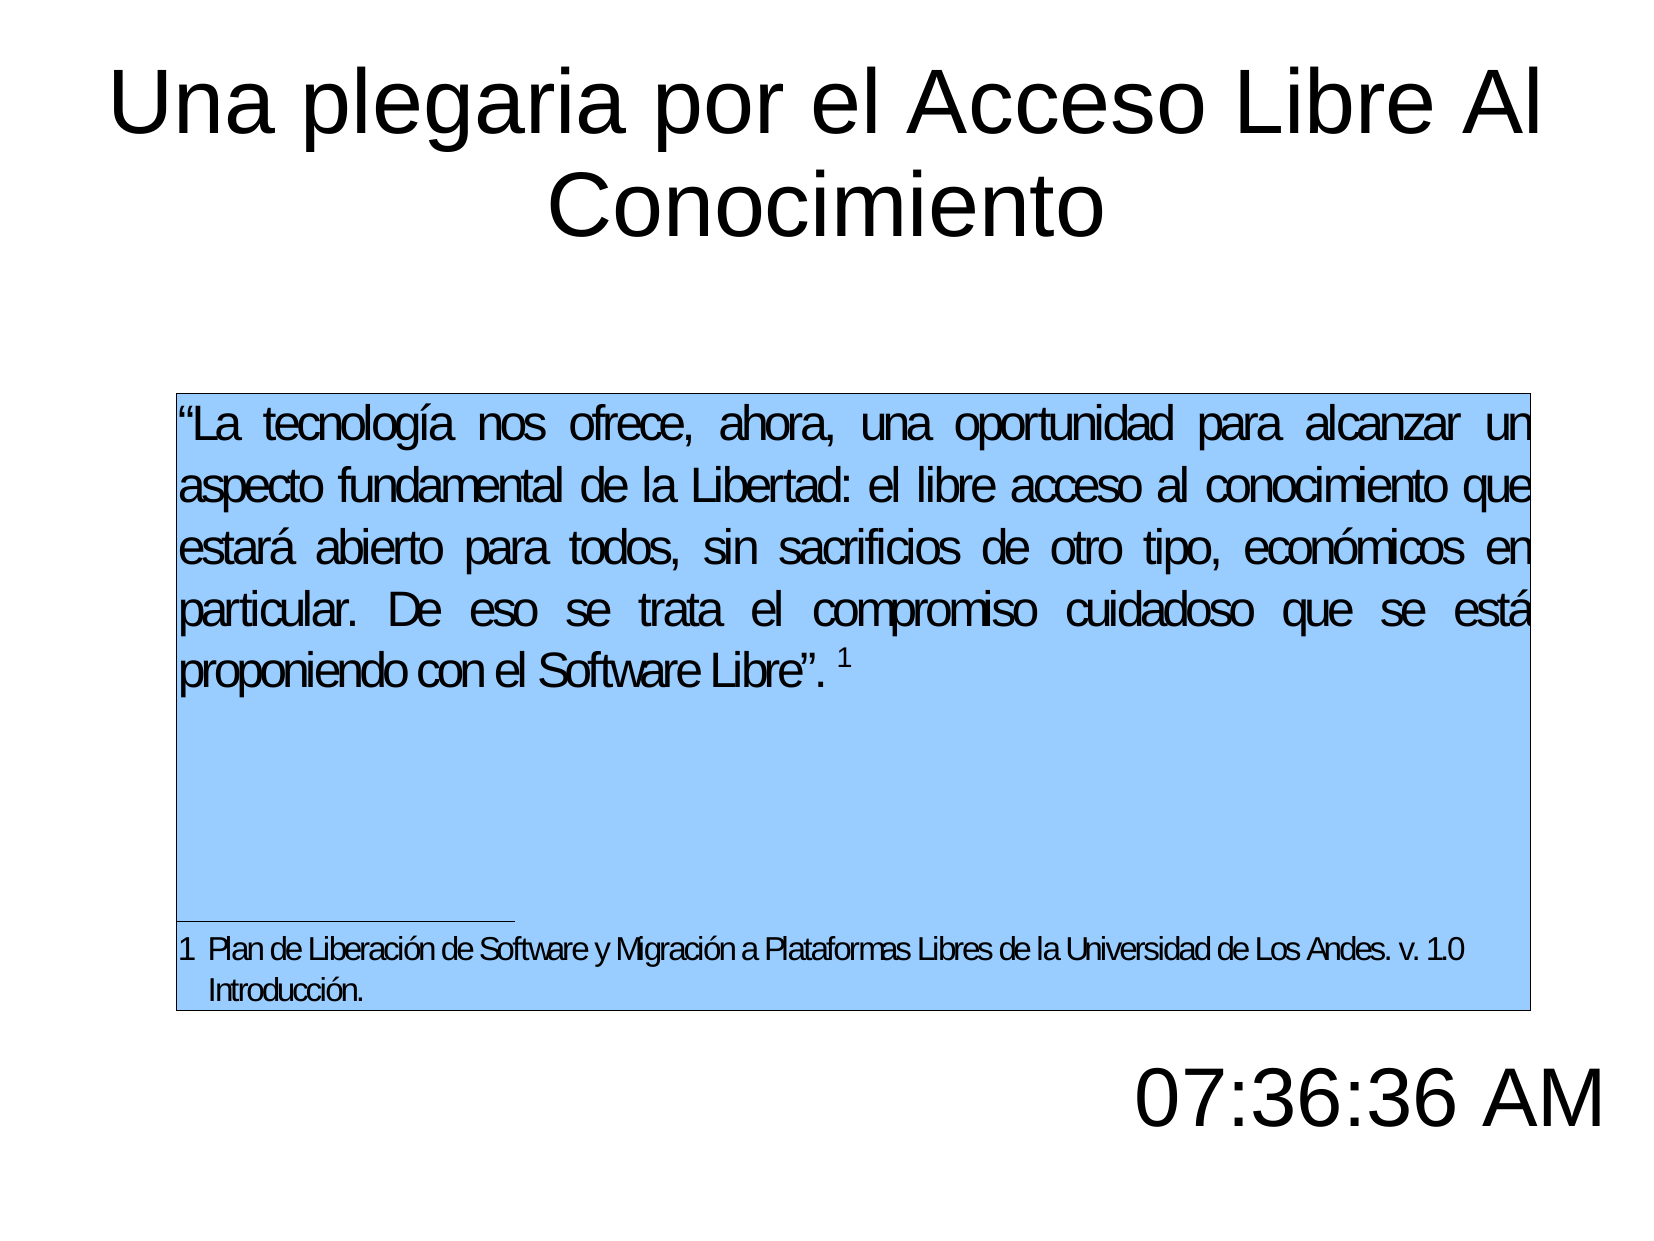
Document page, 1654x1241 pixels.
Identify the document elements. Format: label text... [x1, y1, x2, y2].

title Una plegaria por el Acceso Libre Al Conocimiento [82, 38, 1571, 267]
chart [176, 393, 1531, 1011]
text_box 08:12:45 AM [1162, 1044, 1580, 1163]
